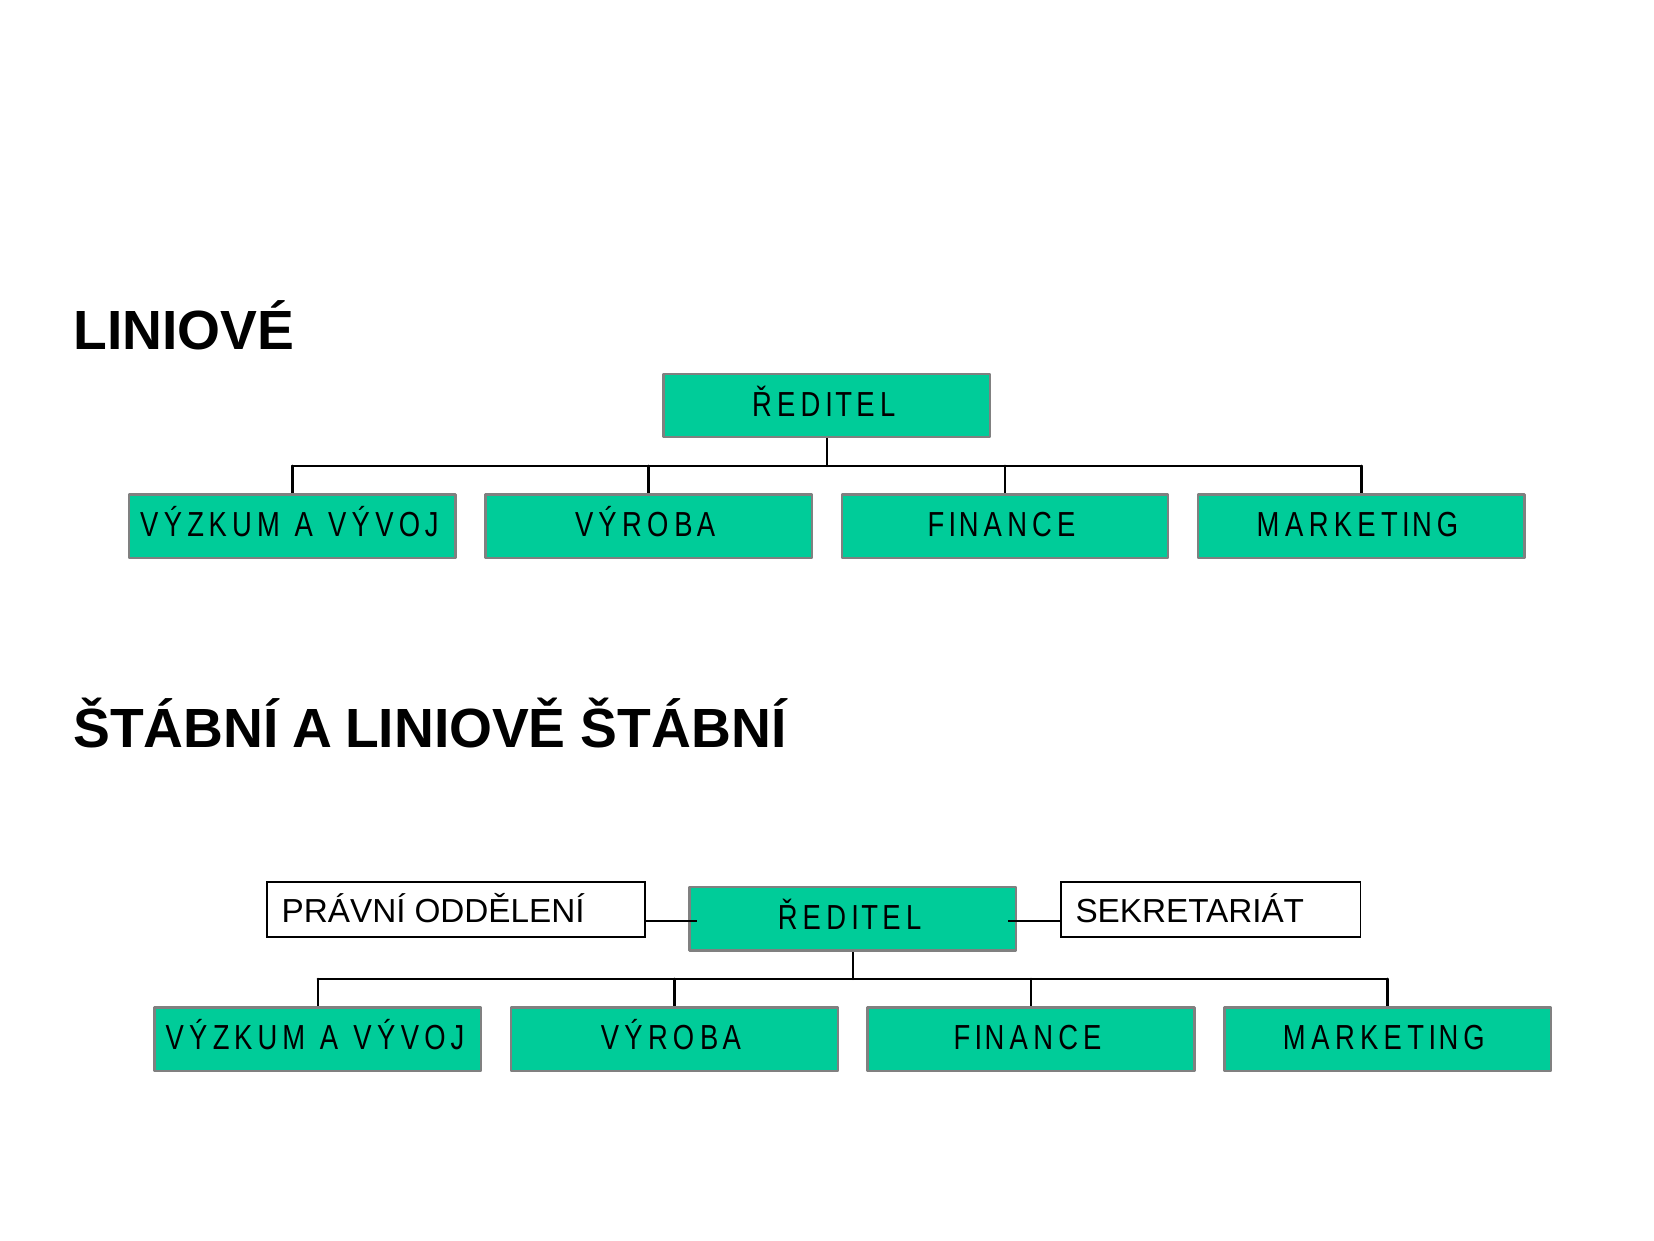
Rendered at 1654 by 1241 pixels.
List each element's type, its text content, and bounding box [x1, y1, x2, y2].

text_box ŠTÁBNÍ A LINIOVĚ ŠTÁBNÍ [58, 684, 891, 766]
text_box PRÁVNÍ ODDĚLENÍ [266, 881, 645, 938]
chart [149, 881, 1556, 1076]
text_box SEKRETARIÁT [1060, 881, 1361, 938]
text_box LINIOVÉ [58, 286, 358, 369]
chart [124, 368, 1530, 563]
